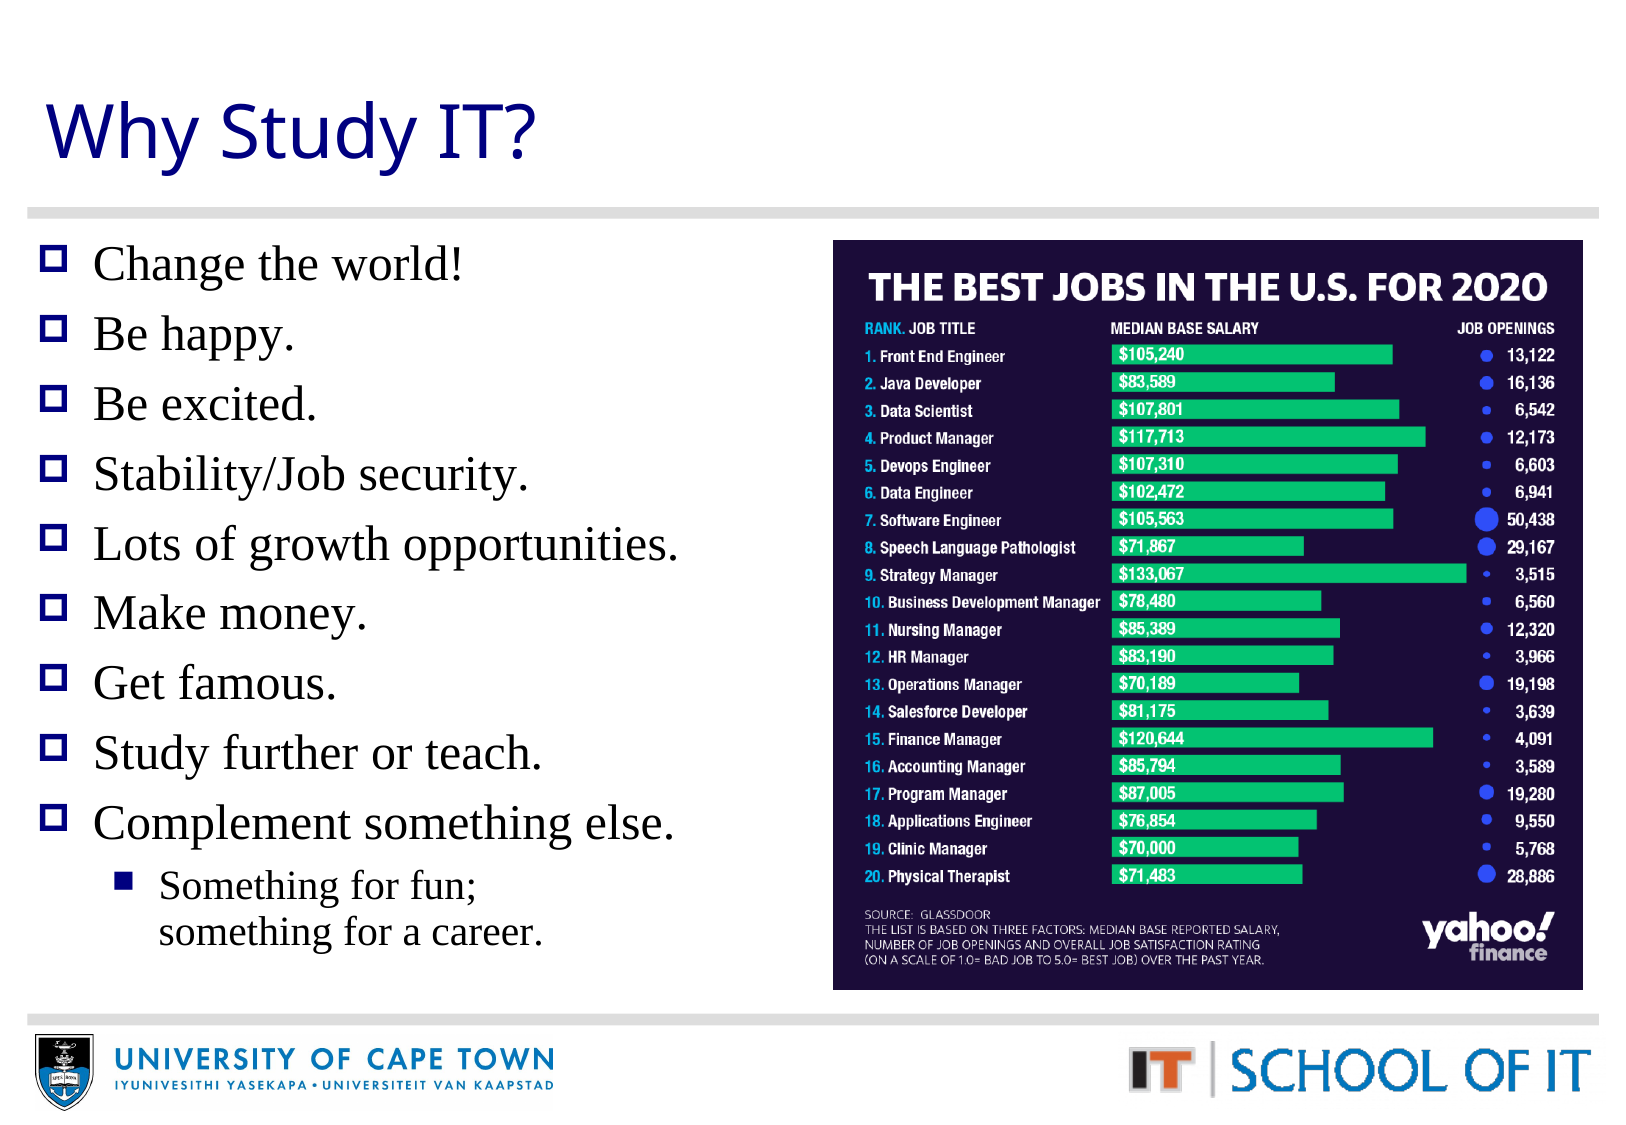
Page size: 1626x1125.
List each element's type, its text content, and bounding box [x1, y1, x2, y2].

list Change the world! Be happy. Be excited. Stability/Job security. Lots of growth opportunities. Make money. Get famous. Study further or teach. Complement something else. Something for fun; something for a career. [36, 236, 1579, 998]
picture [833, 240, 1583, 990]
picture [35, 1034, 553, 1111]
title Why Study IT? [45, 66, 1583, 194]
picture [1118, 1030, 1606, 1109]
